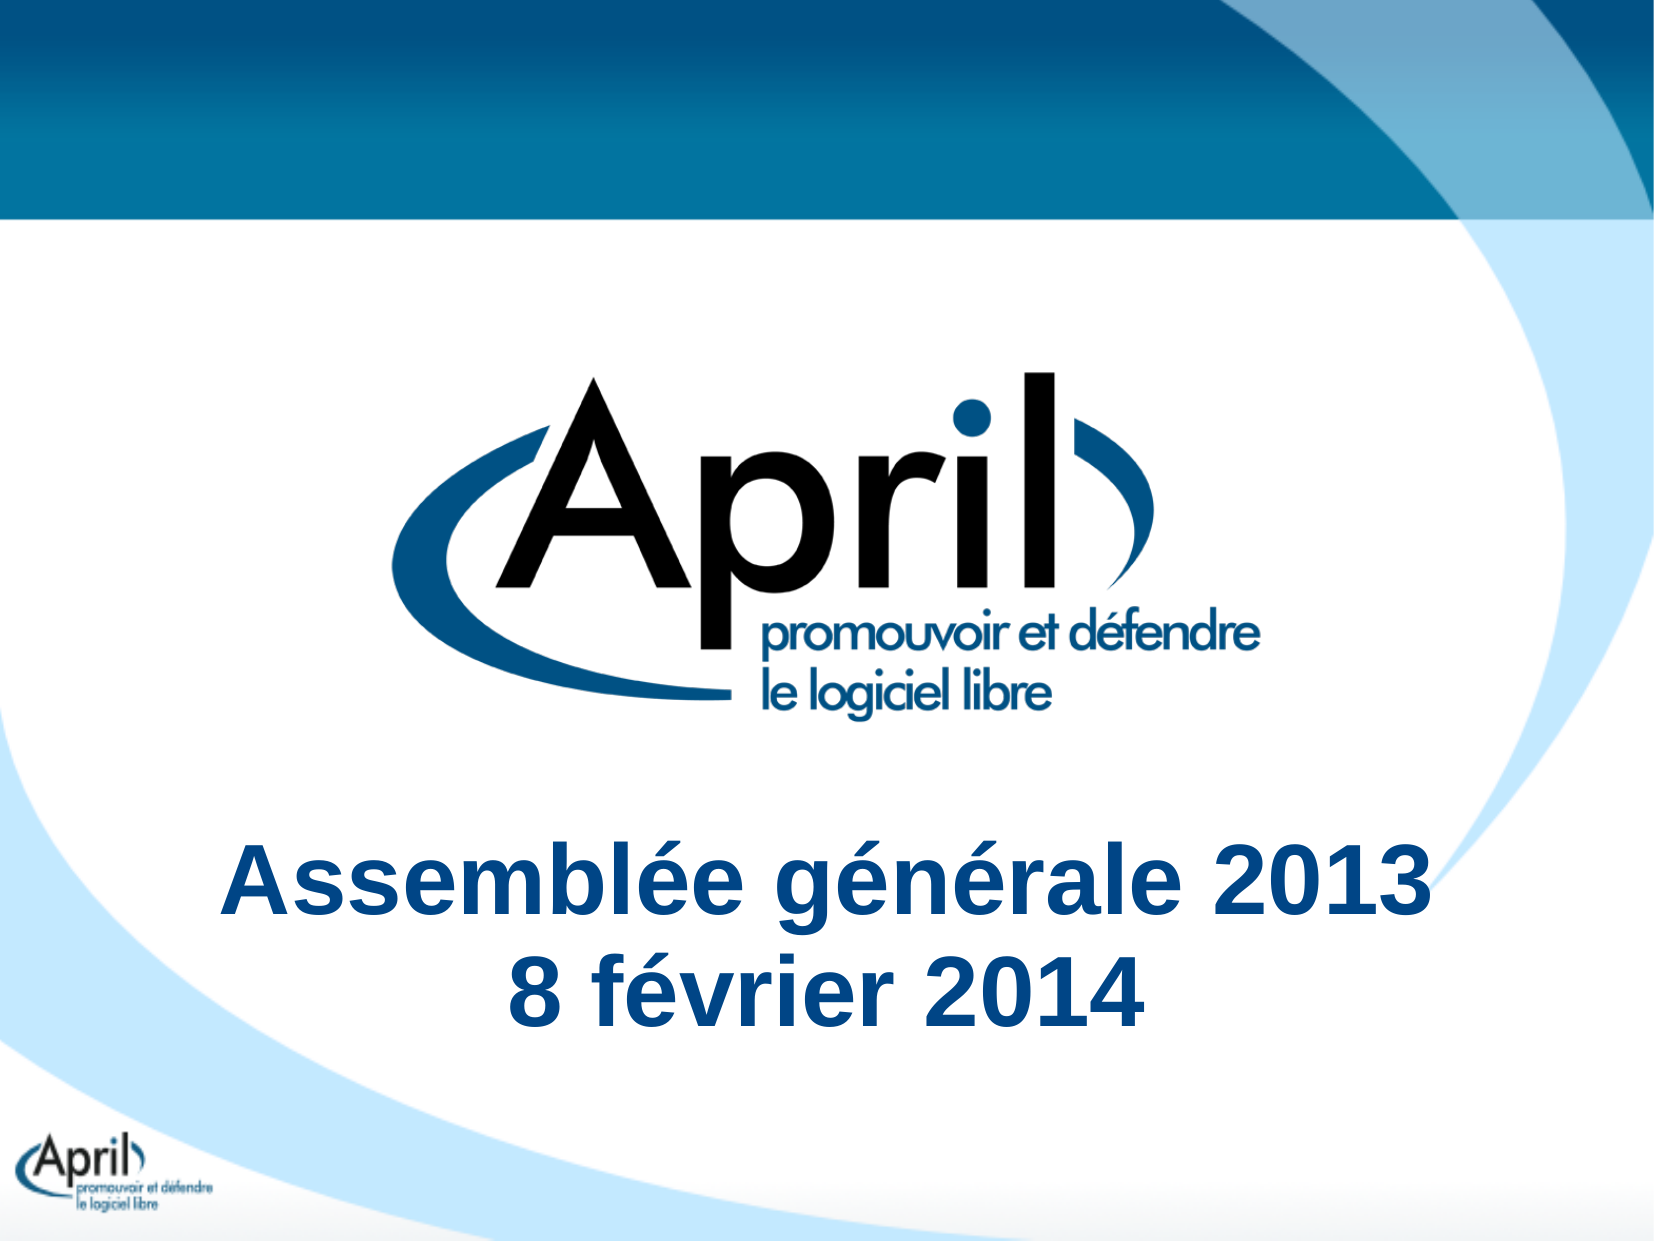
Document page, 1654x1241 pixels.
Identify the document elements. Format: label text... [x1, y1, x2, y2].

subtitle Assemblée générale 2013 8 février 2014 [82, 533, 1571, 1241]
picture [0, 0, 1654, 1241]
